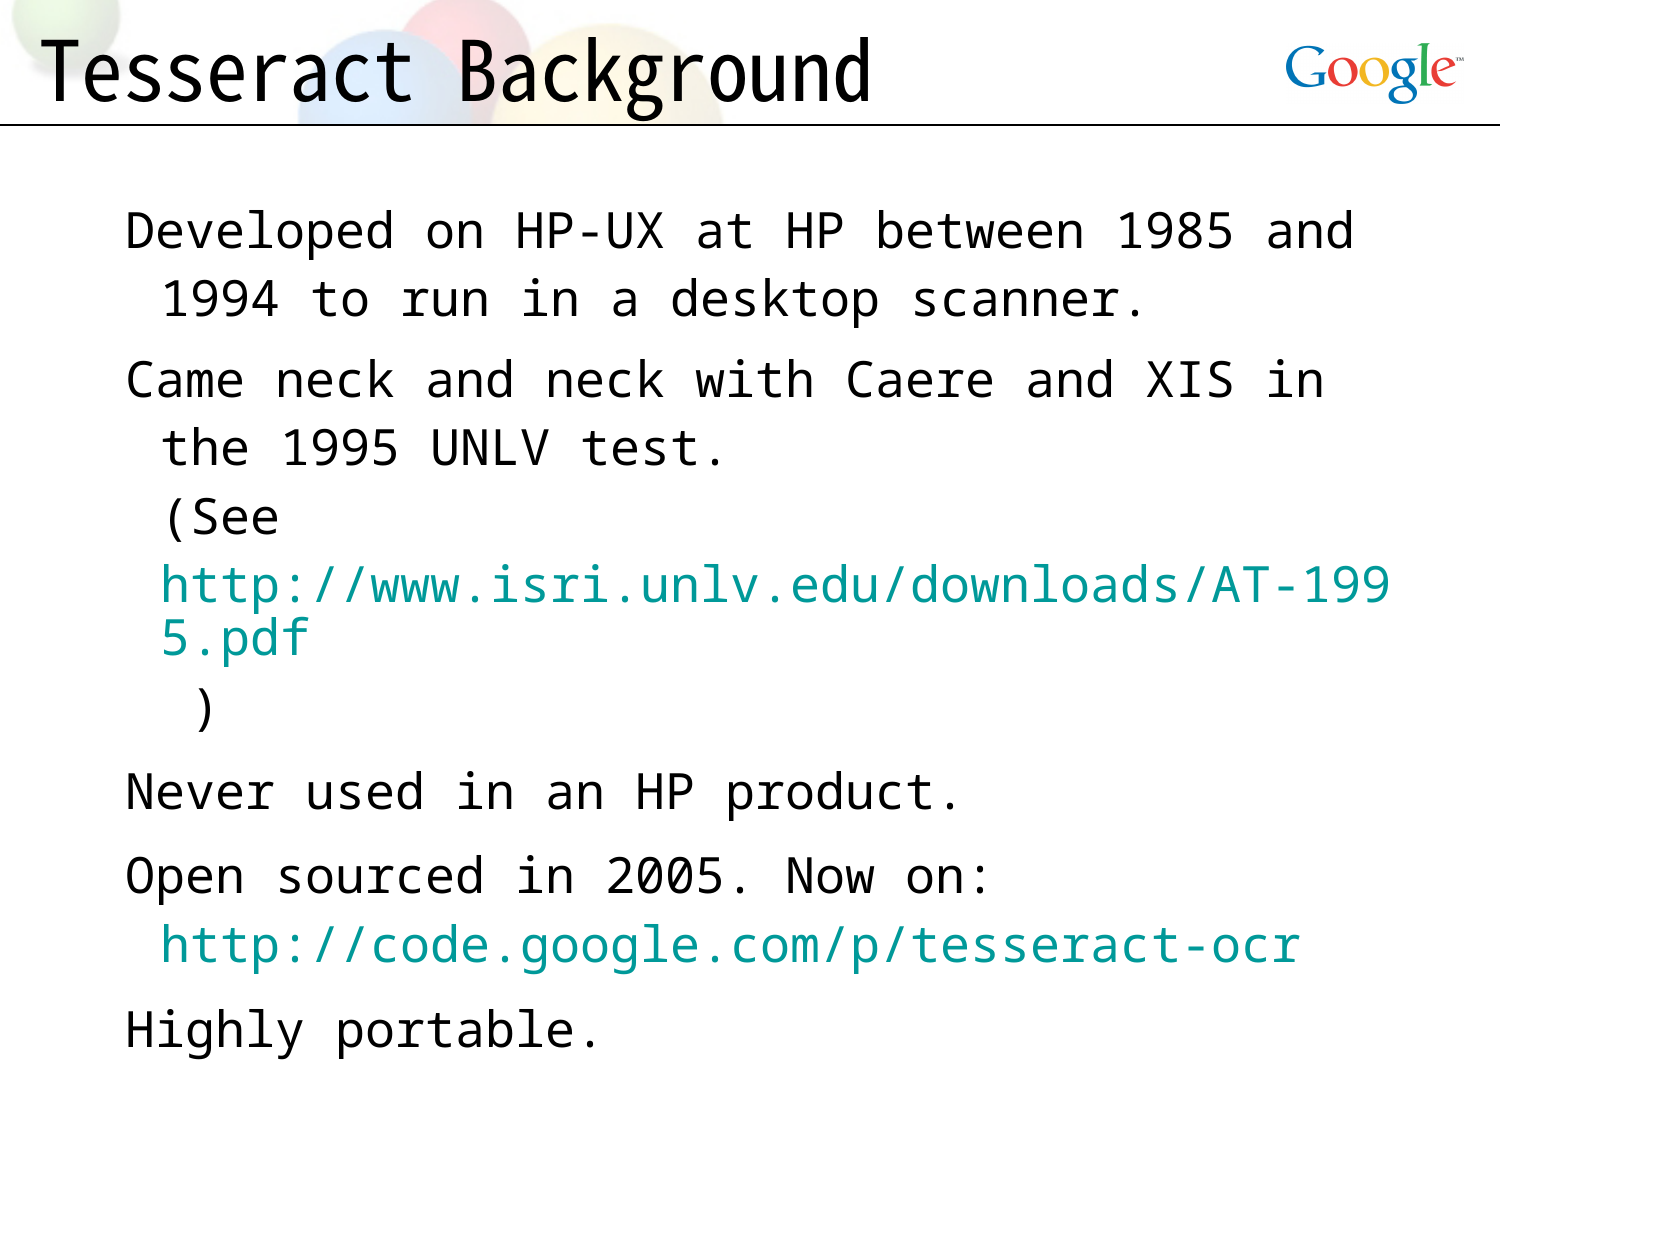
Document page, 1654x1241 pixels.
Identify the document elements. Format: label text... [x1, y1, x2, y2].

title Tesseract Background [24, 7, 1288, 123]
picture [1288, 43, 1464, 104]
picture [0, 0, 740, 124]
list Developed on HP-UX at HP between 1985 and 1994 to run in a desktop scanner. Came neck and neck with Caere and XIS in the 1995 UNLV test. (See http://www.isri.unlv.edu/downloads/AT-1995.pdf ) Never used in an HP product. Open sourced in 2005. Now on: http://code.google.com/p/tesseract-ocr Highly portable. [75, 187, 1426, 1051]
